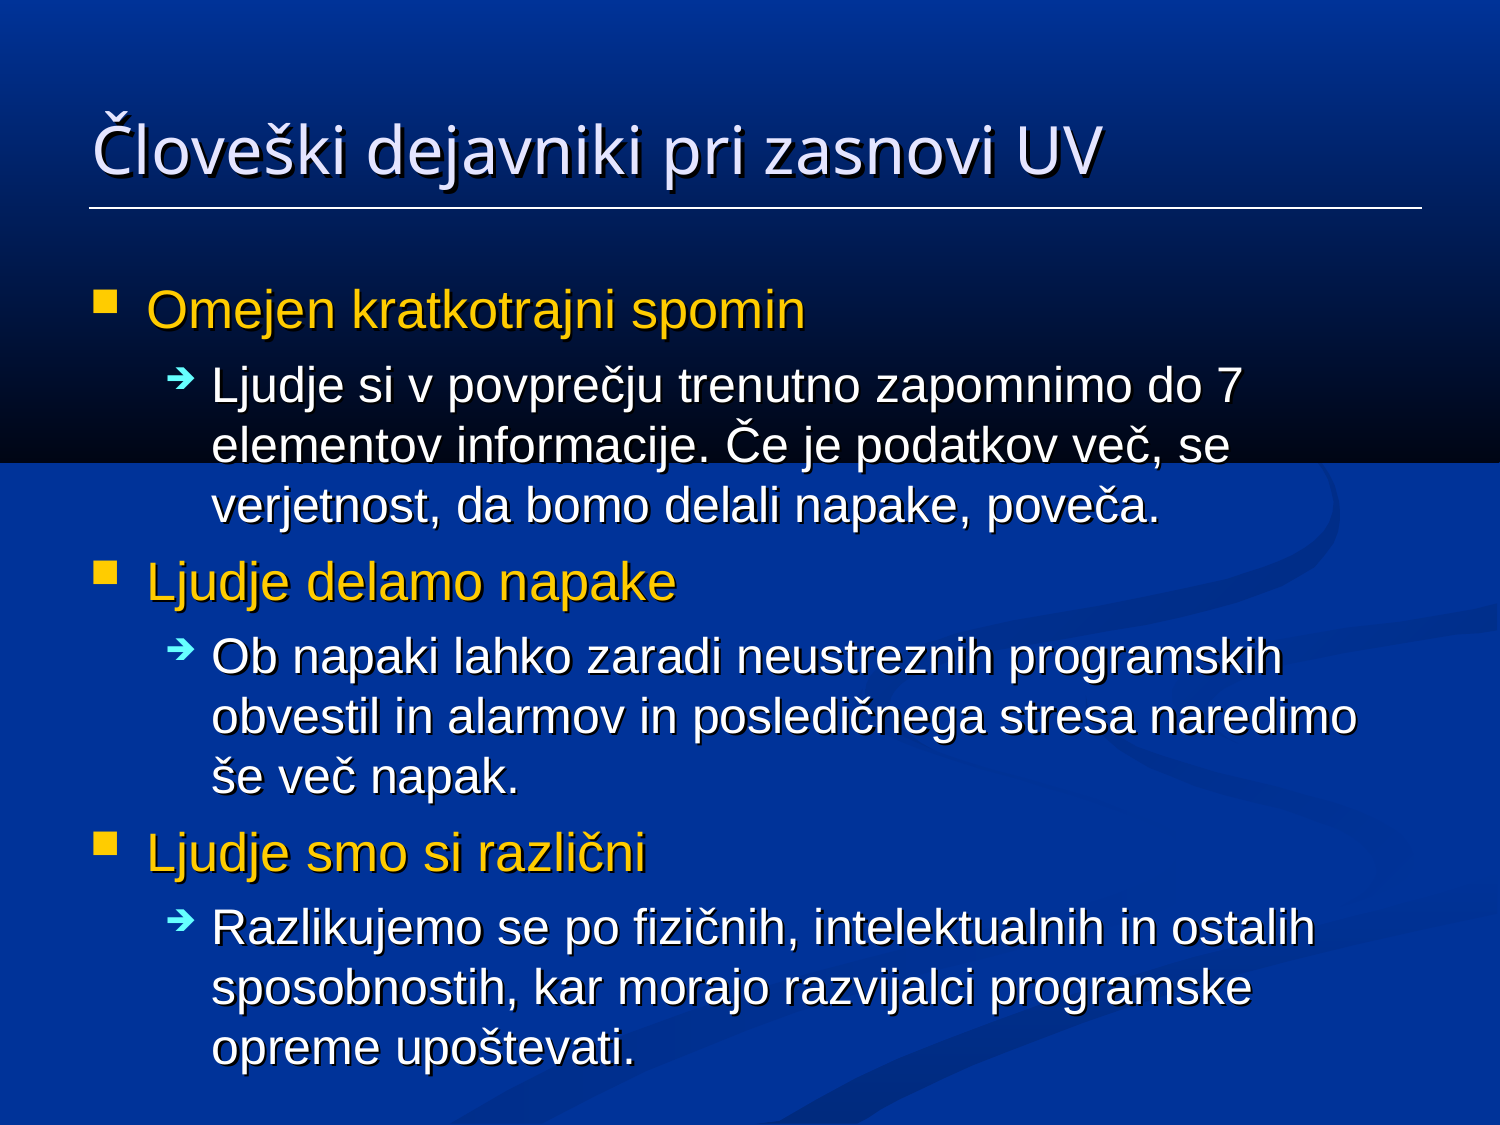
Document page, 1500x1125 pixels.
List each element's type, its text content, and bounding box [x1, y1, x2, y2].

text_box Človeški dejavniki pri zasnovi UV [76, 54, 1352, 242]
list Omejen kratkotrajni spomin Ljudje si v povprečju trenutno zapomnimo do 7 elementov informacije. Če je podatkov več, se verjetnost, da bomo delali napake, poveča. Ljudje delamo napake Ob napaki lahko zaradi neustreznih programskih obvestil in alarmov in posledičnega stresa naredimo še več napak. Ljudje smo si različni Razlikujemo se po fizičnih, intelektualnih in ostalih sposobnostih, kar morajo razvijalci programske opreme upoštevati. [75, 267, 1426, 1094]
